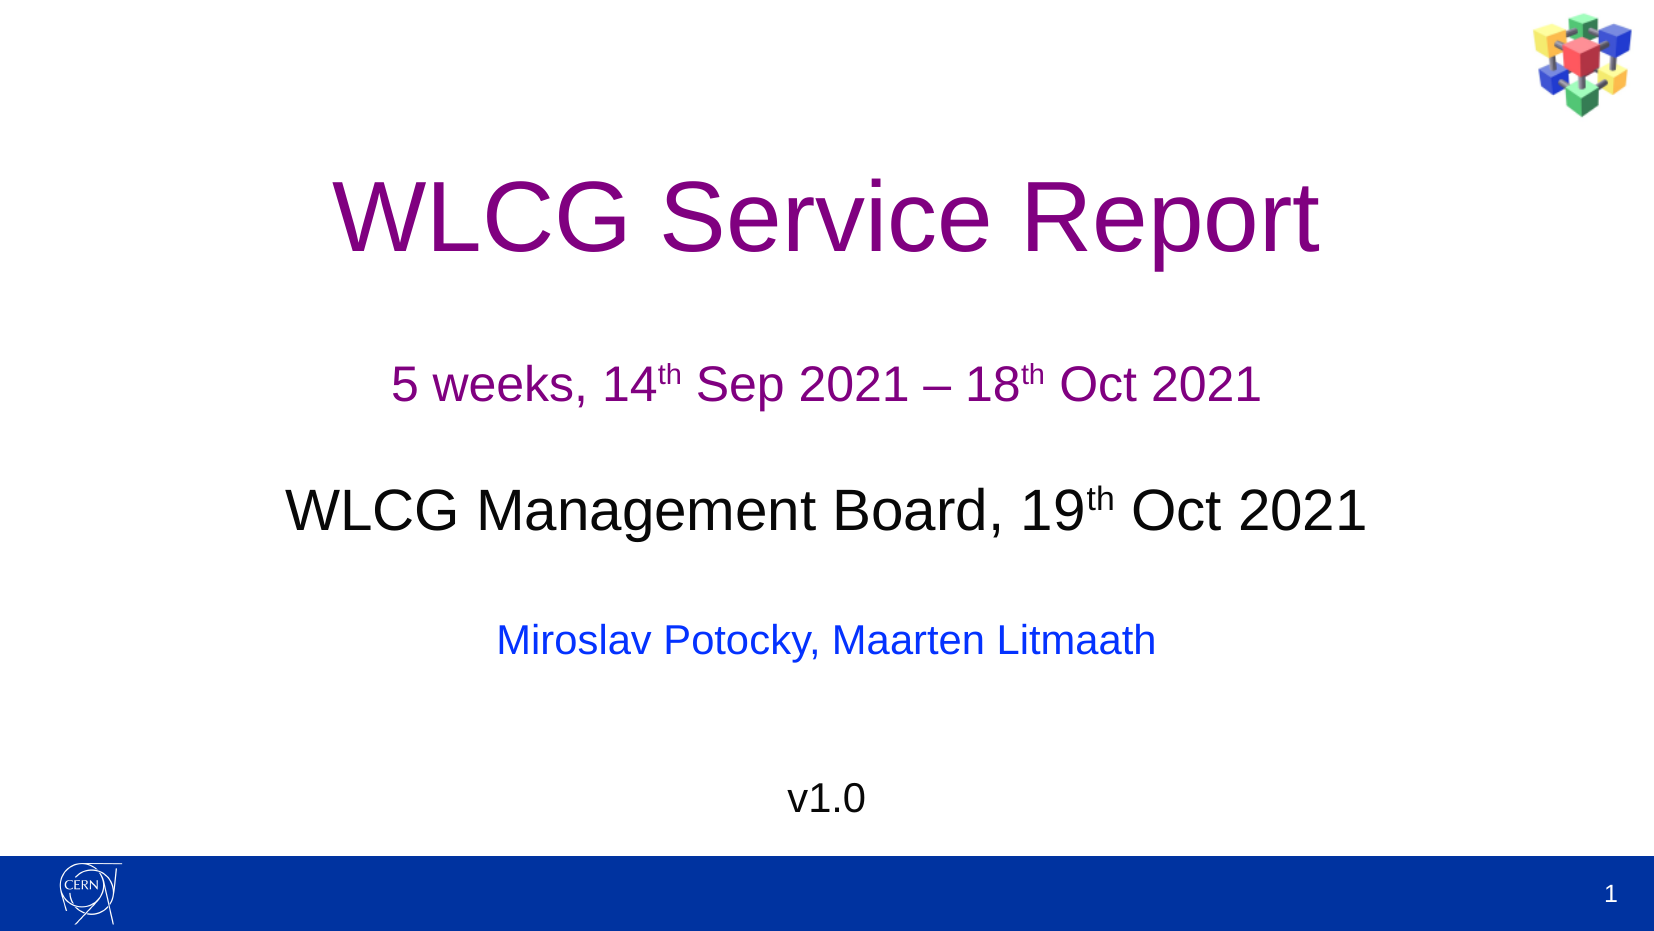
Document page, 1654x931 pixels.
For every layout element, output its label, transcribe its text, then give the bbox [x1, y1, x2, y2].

picture [1511, 2, 1654, 129]
text_box WLCG Service Report 5 weeks, 14th Sep 2021 – 18th Oct 2021 WLCG Management Board, 19th Oct 2021 Miroslav Potocky, Maarten Litmaath v1.0 [193, 153, 1460, 860]
picture [56, 859, 127, 928]
